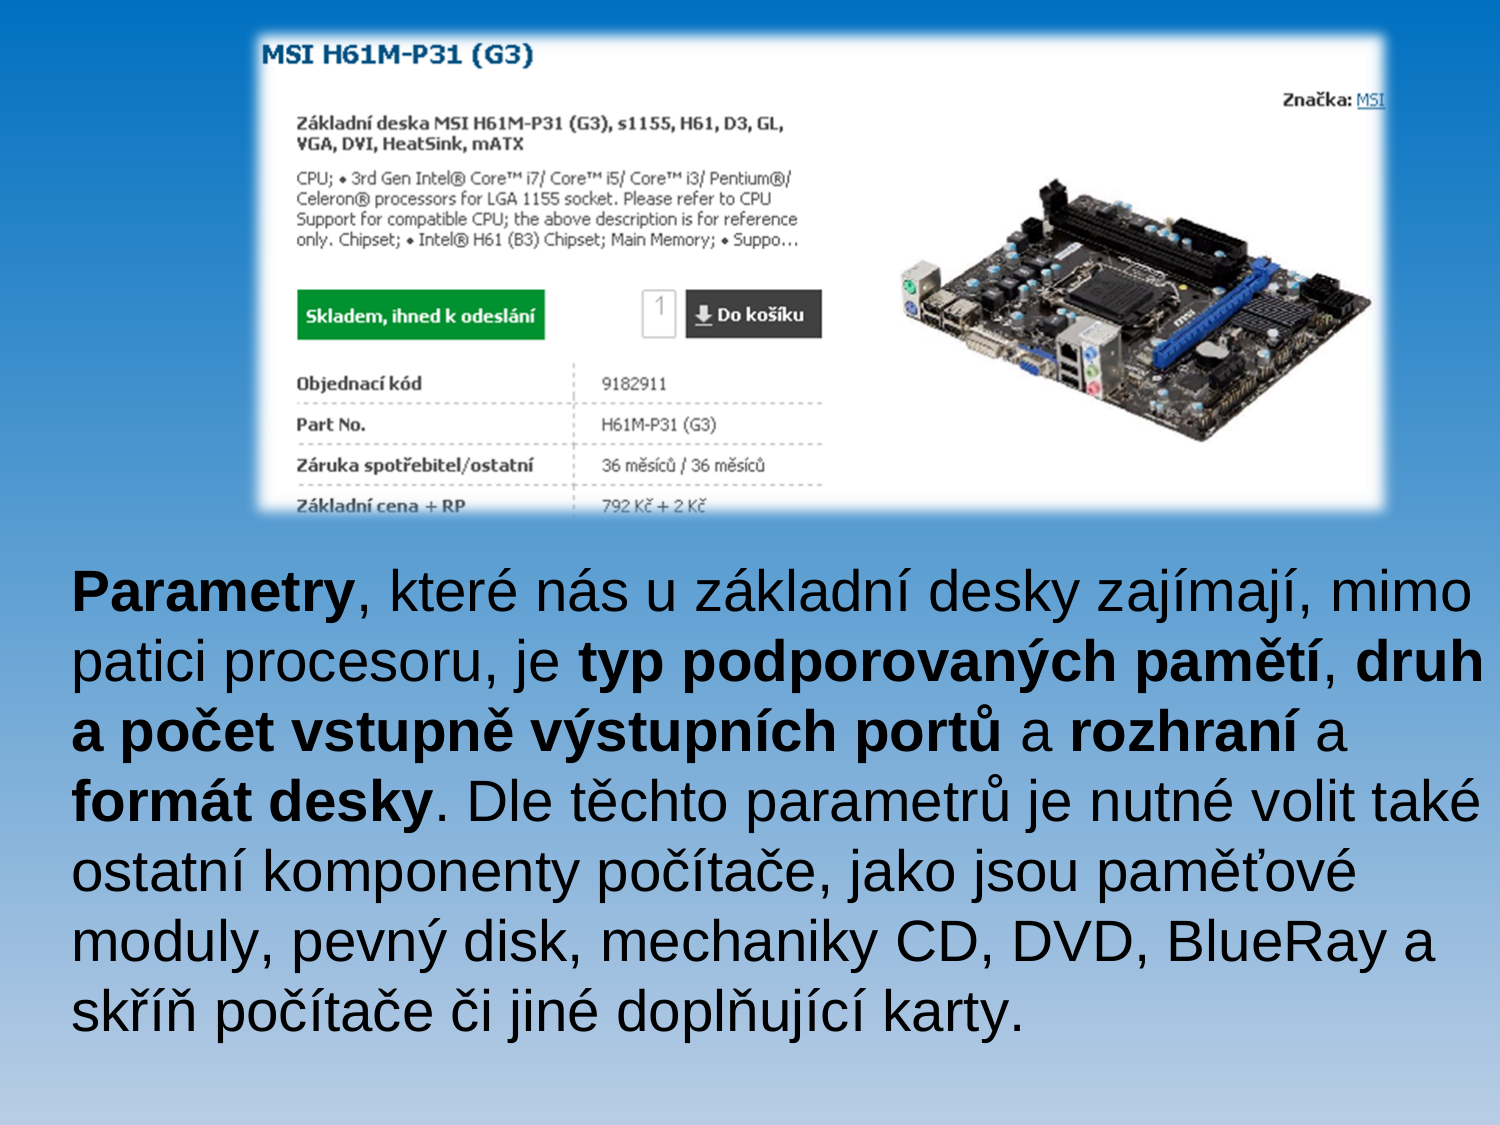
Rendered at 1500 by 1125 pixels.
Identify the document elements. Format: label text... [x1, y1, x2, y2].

list Parametry, které nás u základní desky zajímají, mimo patici procesoru, je typ podporovaných pamětí, druh a počet vstupně výstupních portů a rozhraní a formát desky. Dle těchto parametrů je nutné volit také ostatní komponenty počítače, jako jsou paměťové moduly, pevný disk, mechaniky CD, DVD, BlueRay a skříň počítače či jiné doplňující karty. [0, 546, 1500, 1051]
picture [241, 18, 1401, 528]
